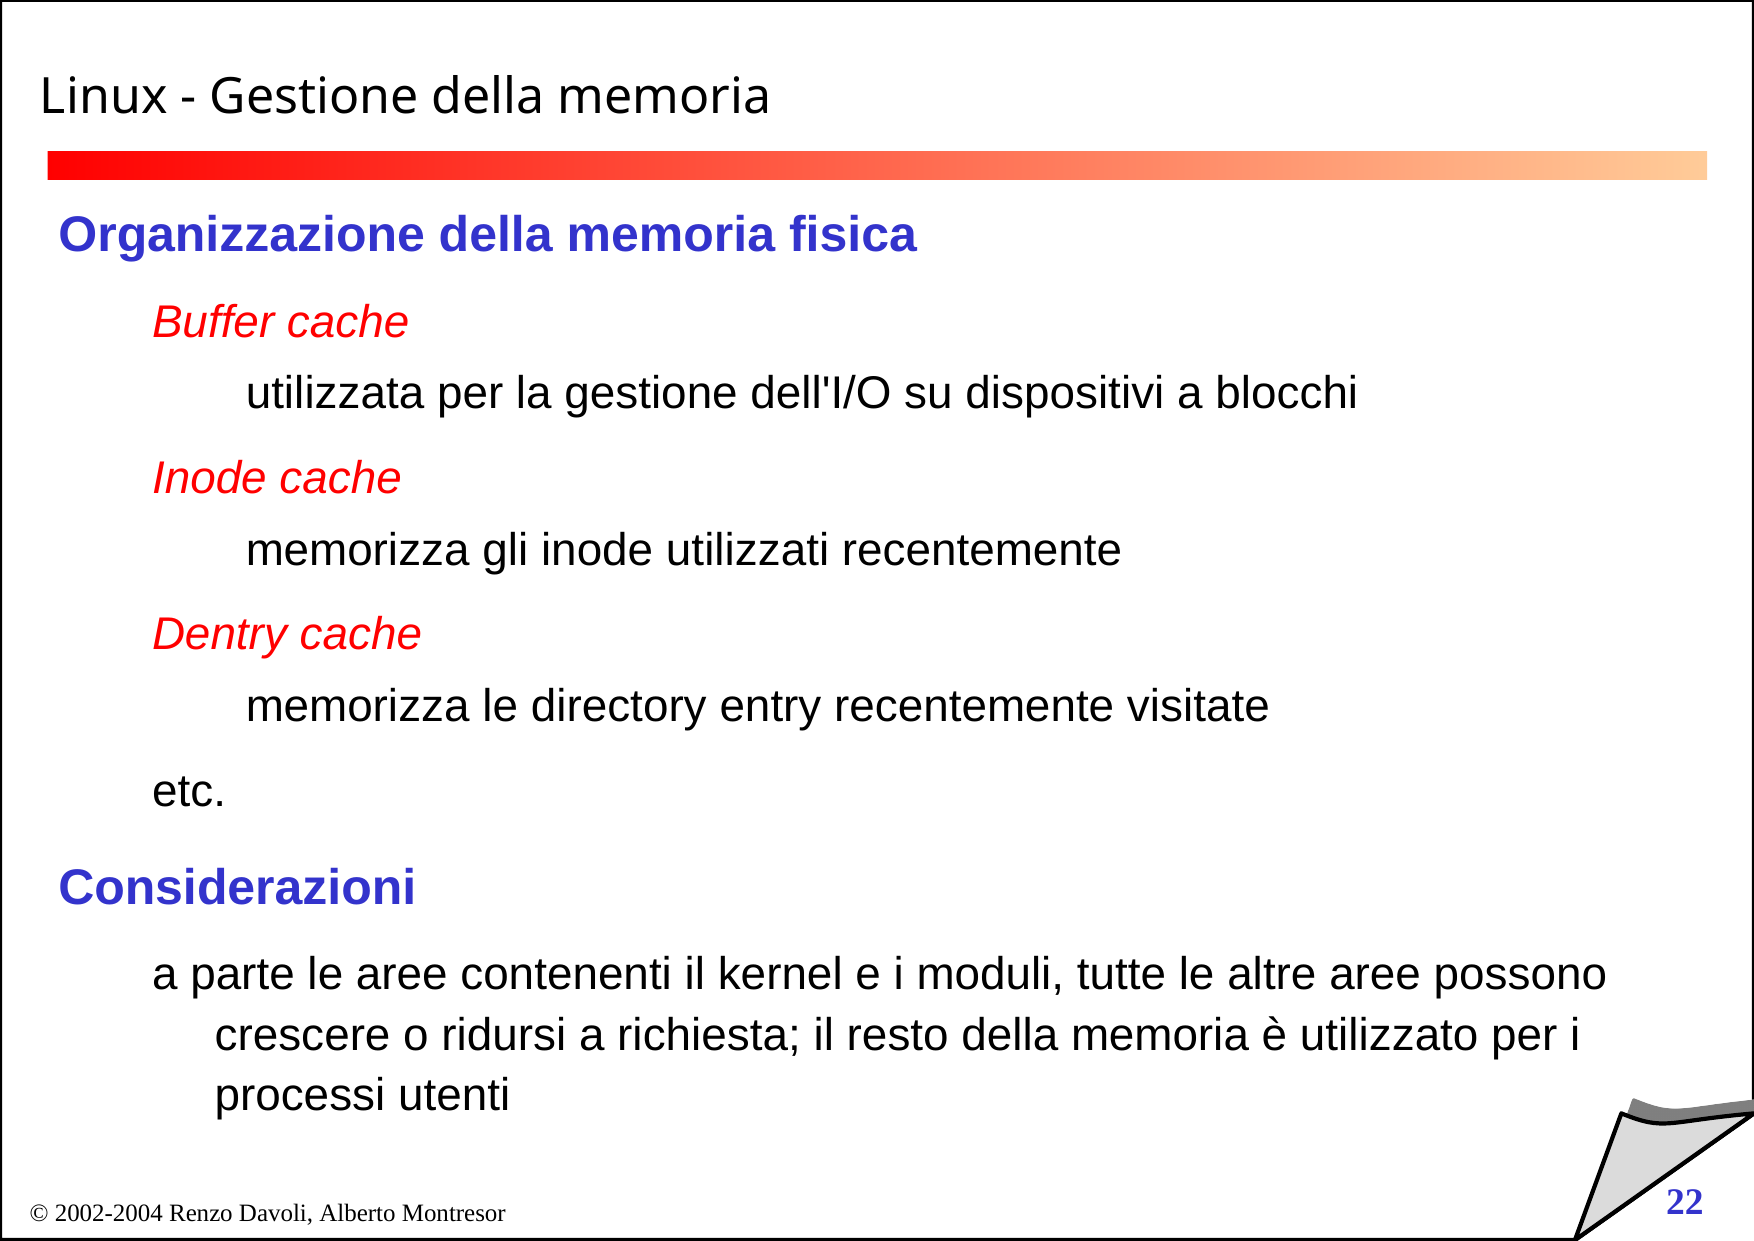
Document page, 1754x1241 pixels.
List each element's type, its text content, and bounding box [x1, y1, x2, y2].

list Organizzazione della memoria fisica Buffer cache utilizzata per la gestione dell'I/O su dispositivi a blocchi Inode cache memorizza gli inode utilizzati recentemente Dentry cache memorizza le directory entry recentemente visitate etc. Considerazioni a parte le aree contenenti il kernel e i moduli, tutte le altre aree possono crescere o ridursi a richiesta; il resto della memoria è utilizzato per i processi utenti [58, 206, 1696, 1121]
title Linux - Gestione della memoria [40, 49, 1714, 144]
